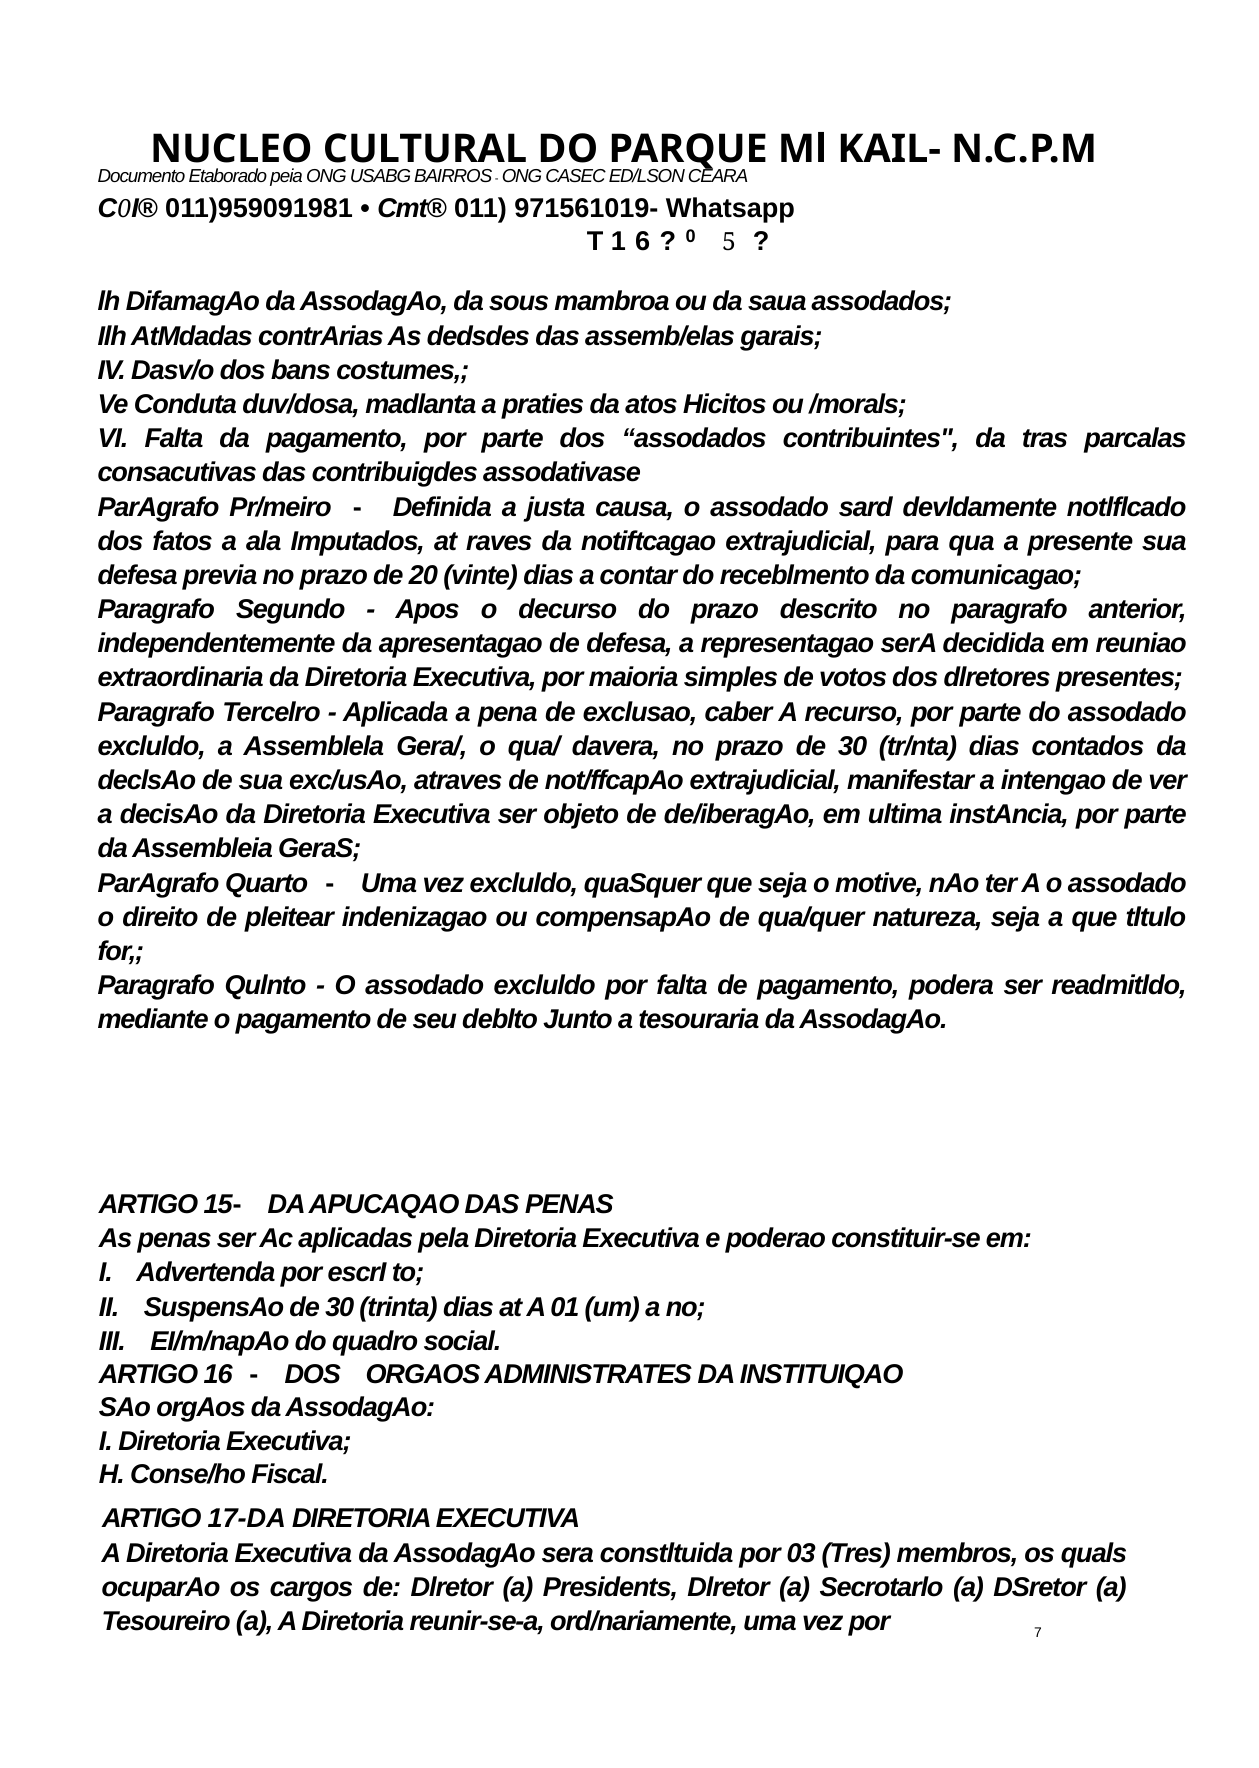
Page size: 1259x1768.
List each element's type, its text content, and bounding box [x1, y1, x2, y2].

text_box A Diretoria Executiva da AssodagAo sera constltuida por 03 (Tres) membros, os quals ocuparAo os cargos de: Dlretor (a) Presidents, Dlretor (a) Secrotarlo (a) DSretor (a) Tesoureiro (a), A Diretoria reunir-se-a, ord/nariamente, uma vez por [102, 1533, 1183, 1628]
text_box Documento Etaborado peia ONG USABG BAIRROS - ONG CASEC ED/LSON CEARA C0I® 011)959091981 • Cmt® 011) 971561019- Whatsapp T 16?0 5 ? [98, 164, 1172, 250]
text_box 7 [1034, 1612, 1073, 1654]
text_box NUCLEO CULTURAL DO PARQUE Ml KAIL- N.C.P.M [150, 123, 1145, 162]
text_box ARTIGO 15- DA APUCAQAO DAS PENAS As penas ser Ac aplicadas pela Diretoria Executiva e poderao constituir-se em: I. Advertenda por escrI to; II. SuspensAo de 30 (trinta) dias at A 01 (um) a no; III. EI/m/napAo do quadro social. ARTIGO 16 - DOS ORGAOS ADMINISTRATES DA INSTITUIQAO SAo orgAos da AssodagAo: I. Diretoria Executiva; H. Conse/ho Fiscal. [99, 1185, 1151, 1488]
text_box ARTIGO 17-DA DIRETORIA EXECUTIVA [102, 1499, 633, 1520]
text_box lh DifamagAo da AssodagAo, da sous mambroa ou da saua assodados; Ilh AtMdadas contrArias As dedsdes das assemb/elas garais; IV. Dasv/o dos bans costumes,; Ve Conduta duv/dosa, madlanta a praties da atos Hicitos ou /morals; VI. Falta da pagamento, por parte dos “assodados contribuintes", da tras parcalas consacutivas das contribuigdes assodativase ParAgrafo Pr/meiro - Definida a justa causa, o assodado sard devldamente notlflcado dos fatos a ala Imputados, at raves da notiftcagao extrajudicial, para qua a presente sua defesa previa no prazo de 20 (vinte) dias a contar do receblmento da comunicagao; Paragrafo Segundo - Apos o decurso do prazo descrito no paragrafo anterior, independentemente da apresentagao de defesa, a representagao serA decidida em reuniao extraordinaria da Diretoria Executiva, por maioria simples de votos dos dlretores presentes; Paragrafo Tercelro - Aplicada a pena de exclusao, caber A recurso, por parte do assodado excluldo, a Assemblela Gera/, o qua/ davera, no prazo de 30 (tr/nta) dias contados da declsAo de sua exc/usAo, atraves de not/ffcapAo extrajudicial, manifestar a intengao de ver a decisAo da Diretoria Executiva ser objeto de de/iberagAo, em ultima instAncia, por parte da Assembleia GeraS; ParAgrafo Quarto - Uma vez excluldo, quaSquer que seja o motive, nAo ter A o assodado o direito de pleitear indenizagao ou compensapAo de qua/quer natureza, seja a que tltulo for,; Paragrafo Qulnto - O assodado excluldo por falta de pagamento, podera ser readmitldo, mediante o pagamento de seu deblto Junto a tesouraria da AssodagAo. [98, 282, 1186, 1150]
